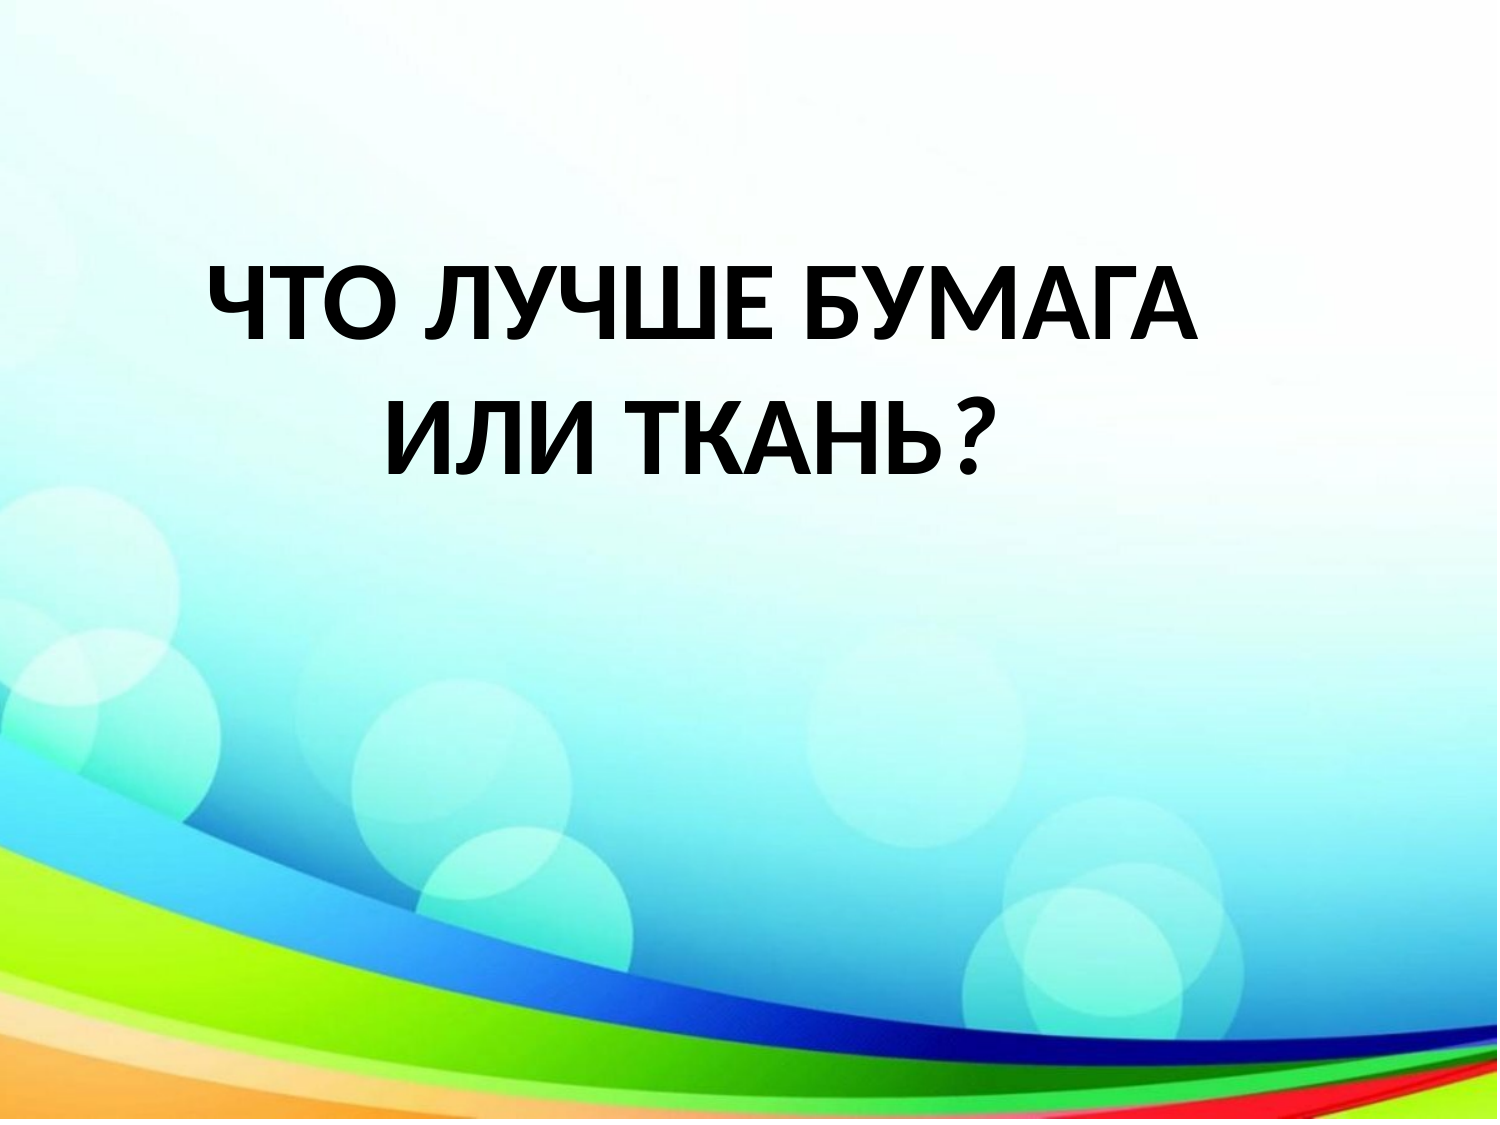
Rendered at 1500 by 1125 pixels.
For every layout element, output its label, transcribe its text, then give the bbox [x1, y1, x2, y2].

picture [0, 0, 1497, 1119]
text_box ЧТО ЛУЧШЕ БУМАГА ИЛИ ТКАНЬ? [76, 219, 1329, 505]
